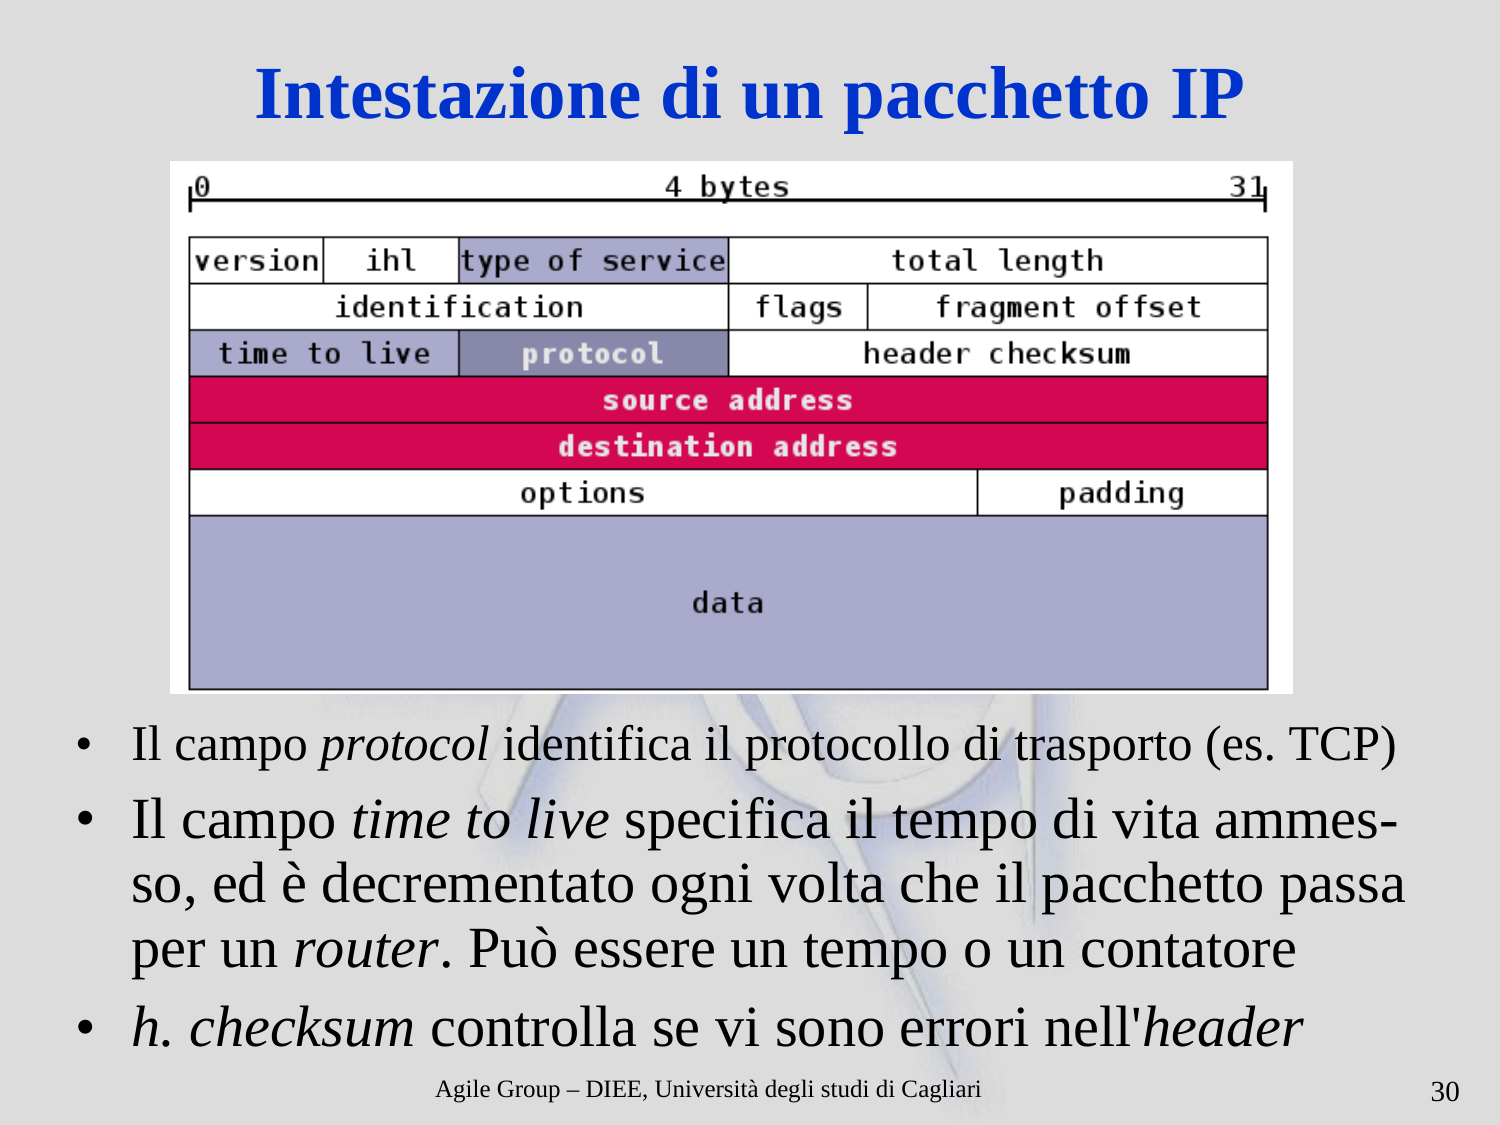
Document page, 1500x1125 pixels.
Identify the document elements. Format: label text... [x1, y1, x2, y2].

title Intestazione di un pacchetto IP [112, 12, 1388, 175]
list Il campo protocol identifica il protocollo di trasporto (es. TCP) Il campo time to live specifica il tempo di vita ammes-so, ed è decrementato ogni volta che il pacchetto passa per un router. Può essere un tempo o un contatore h. checksum controlla se vi sono errori nell'header [75, 716, 1417, 1059]
picture [0, 0, 1500, 1125]
